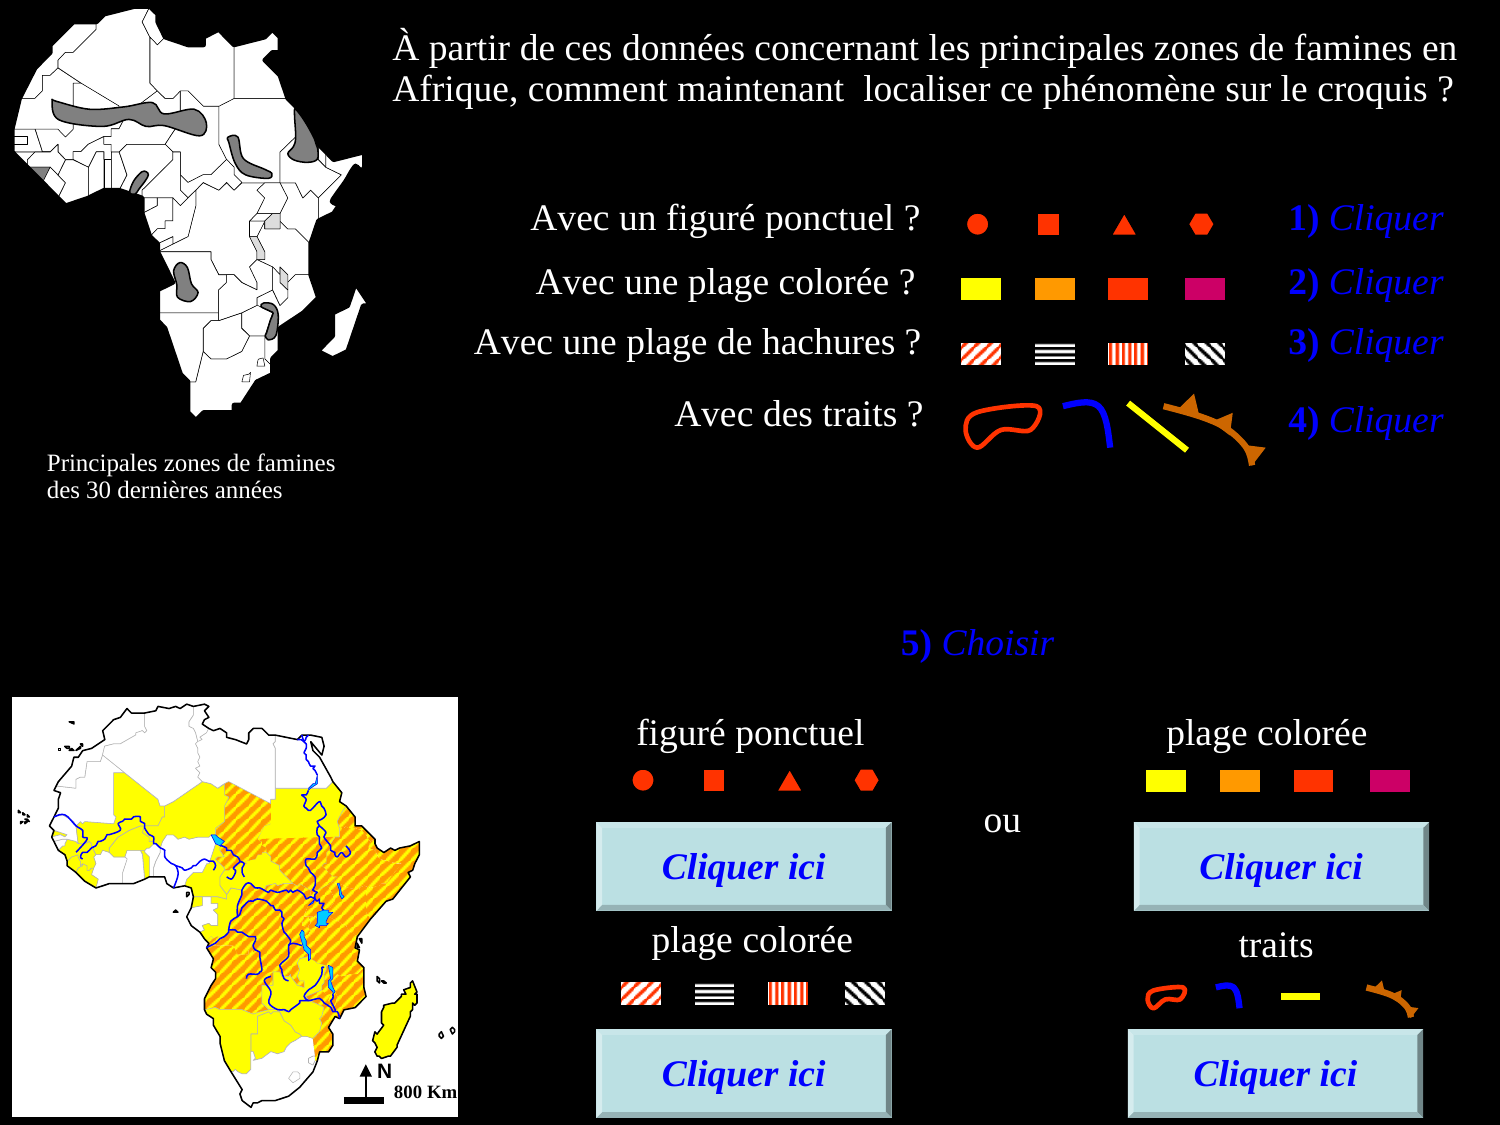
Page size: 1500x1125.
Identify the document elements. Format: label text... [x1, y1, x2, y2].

text_box [1033, 341, 1076, 366]
text_box [693, 981, 736, 1006]
text_box [1188, 212, 1215, 236]
text_box Cliquer ici [1140, 828, 1423, 904]
text_box [1250, 446, 1265, 461]
text_box [844, 981, 886, 1006]
text_box [11, 696, 460, 1118]
text_box [374, 985, 416, 1052]
text_box 4) Cliquer [1273, 391, 1459, 449]
text_box [1369, 768, 1411, 793]
text_box [960, 341, 1002, 366]
text_box Cliquer ici [603, 828, 885, 904]
text_box Avec des traits ? [659, 385, 940, 443]
text_box traits [1223, 915, 1329, 973]
text_box 3) Cliquer [1273, 313, 1459, 371]
text_box [1107, 341, 1149, 366]
text_box plage colorée [1151, 704, 1383, 762]
text_box [1037, 212, 1060, 236]
text_box [1181, 395, 1198, 412]
text_box [1377, 981, 1383, 988]
text_box [767, 981, 809, 1006]
text_box [1033, 276, 1076, 301]
text_box Cliquer ici [1134, 1035, 1417, 1112]
text_box Avec une plage colorée ? [520, 253, 932, 311]
text_box [15, 9, 362, 416]
text_box [1219, 768, 1261, 793]
text_box [776, 768, 803, 792]
text_box 2) Cliquer [1273, 253, 1459, 311]
text_box Avec un figuré ponctuel ? [511, 189, 941, 247]
text_box [367, 1092, 379, 1097]
text_box N [362, 1052, 408, 1092]
text_box 800 Km [379, 1074, 473, 1111]
text_box Avec une plage de hachures ? [459, 313, 938, 371]
text_box À partir de ces données concernant les principales zones de famines en Afrique, comment maintenant localiser ce phénomène sur le croquis ? [377, 18, 1494, 118]
text_box [1145, 768, 1187, 793]
text_box [1107, 276, 1149, 301]
text_box [702, 768, 726, 792]
text_box [1111, 212, 1138, 236]
text_box [960, 276, 1002, 301]
text_box Principales zones de famines des 30 dernières années [32, 441, 359, 513]
text_box [1184, 341, 1226, 366]
text_box [1218, 414, 1232, 427]
text_box [966, 212, 989, 236]
text_box [620, 981, 662, 1006]
text_box [317, 282, 371, 359]
text_box plage colorée [636, 911, 869, 968]
text_box ou [968, 791, 1036, 849]
text_box 1) Cliquer [1273, 189, 1459, 247]
text_box [1184, 276, 1226, 301]
text_box figuré ponctuel [621, 704, 881, 762]
text_box Cliquer ici [603, 1035, 885, 1112]
text_box [1292, 768, 1335, 793]
text_box 5) Choisir [886, 614, 1070, 672]
text_box [853, 768, 880, 792]
text_box [965, 405, 1041, 448]
text_box [631, 768, 655, 792]
